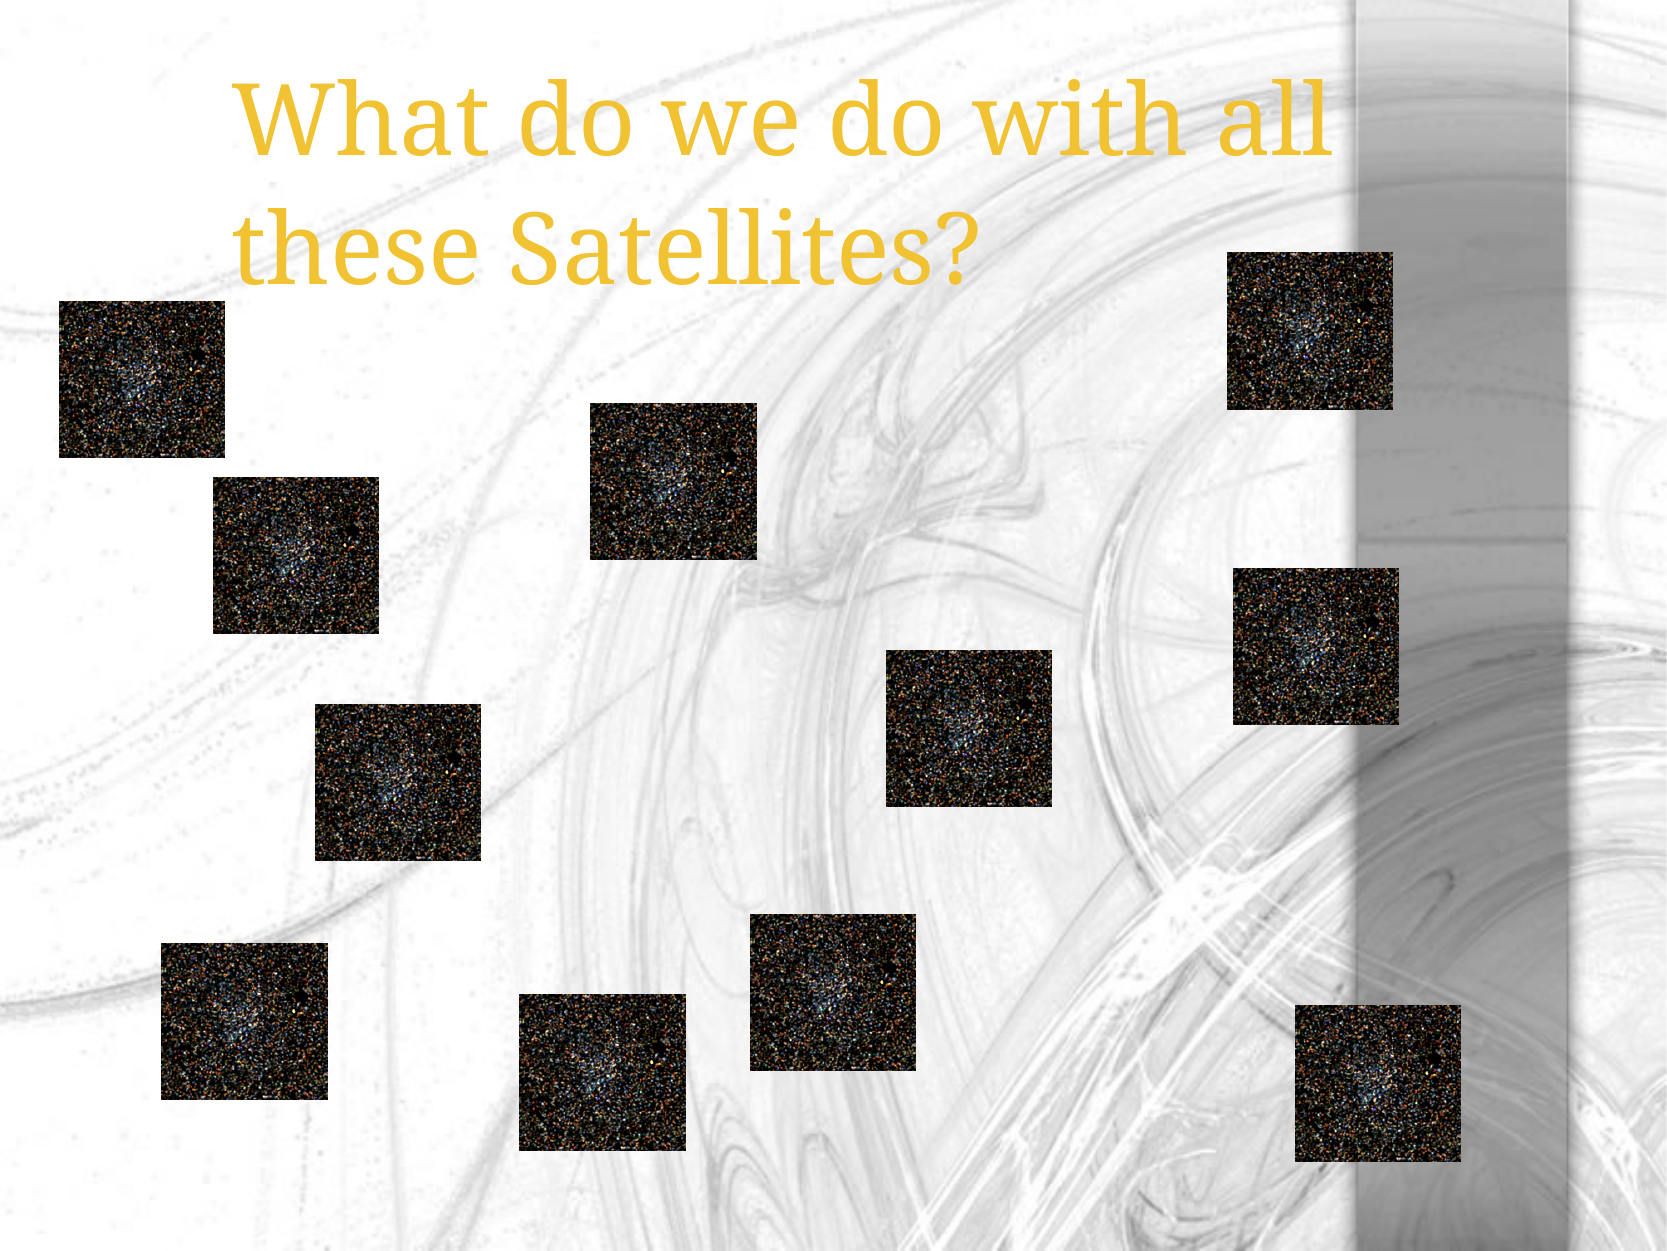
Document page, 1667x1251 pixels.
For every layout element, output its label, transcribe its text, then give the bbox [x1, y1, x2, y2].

title What do we do with all these Satellites? [231, 51, 1364, 274]
picture [0, 0, 1667, 1251]
